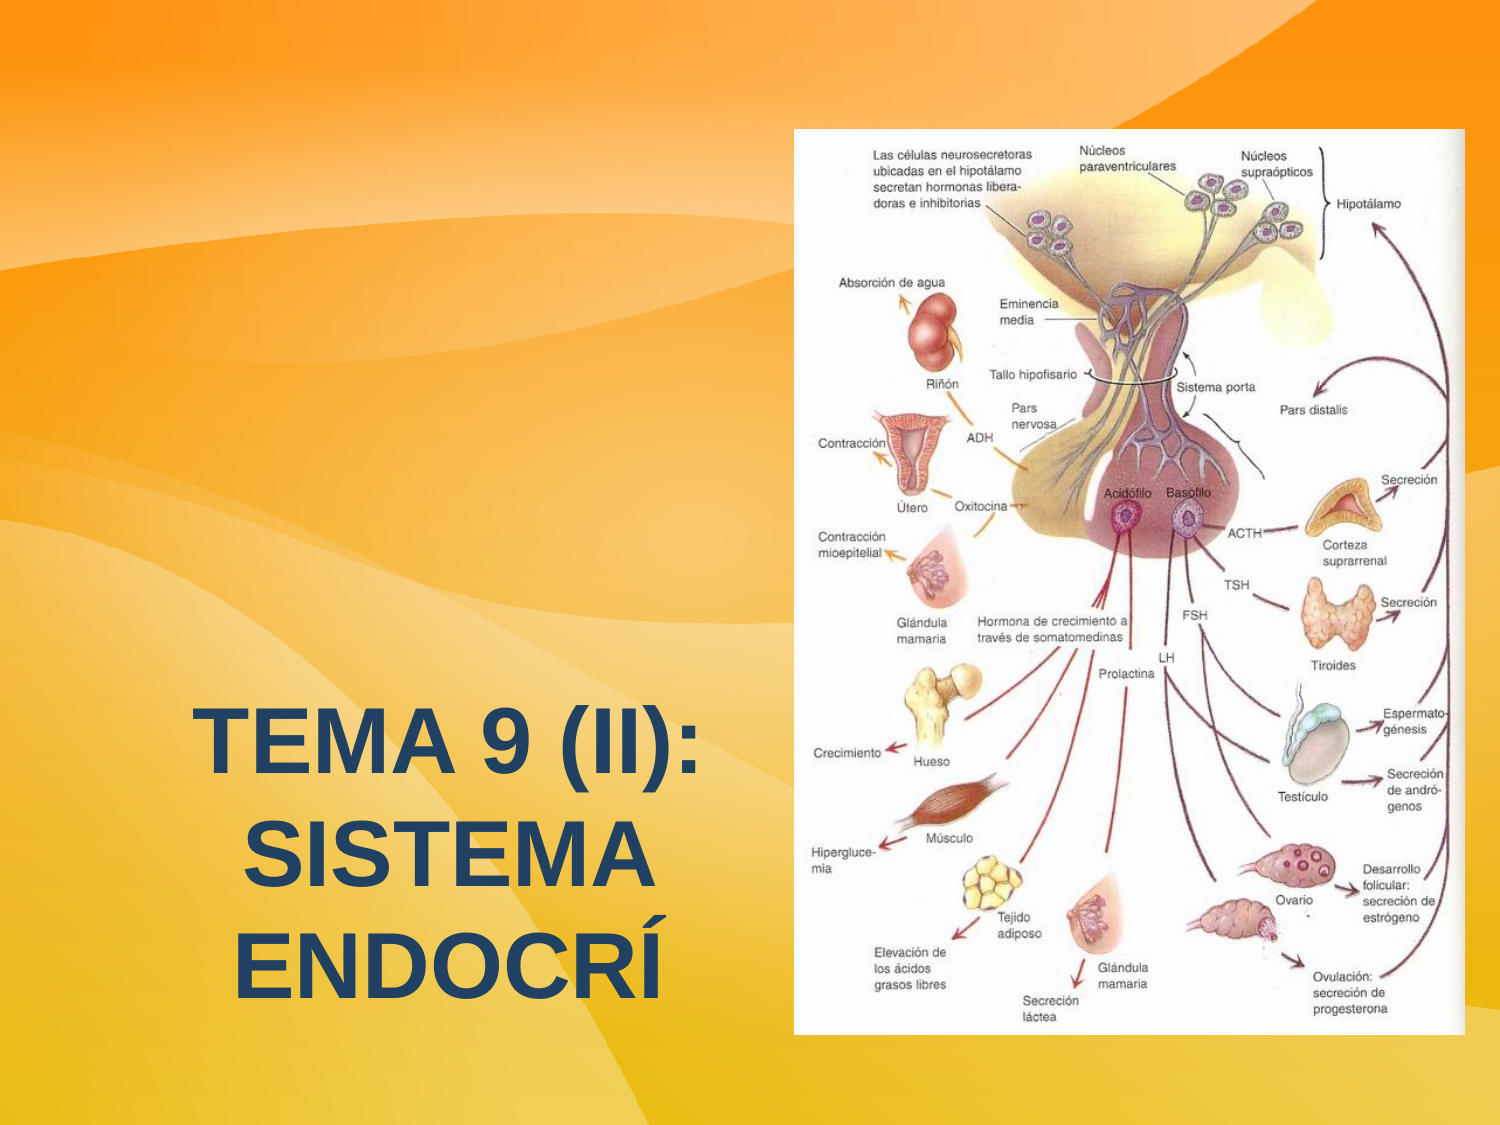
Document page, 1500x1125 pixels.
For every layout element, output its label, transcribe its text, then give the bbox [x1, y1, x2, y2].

picture [0, 0, 1500, 1125]
title TEMA 9 (II): SISTEMA ENDOCRÍ [129, 661, 768, 1037]
